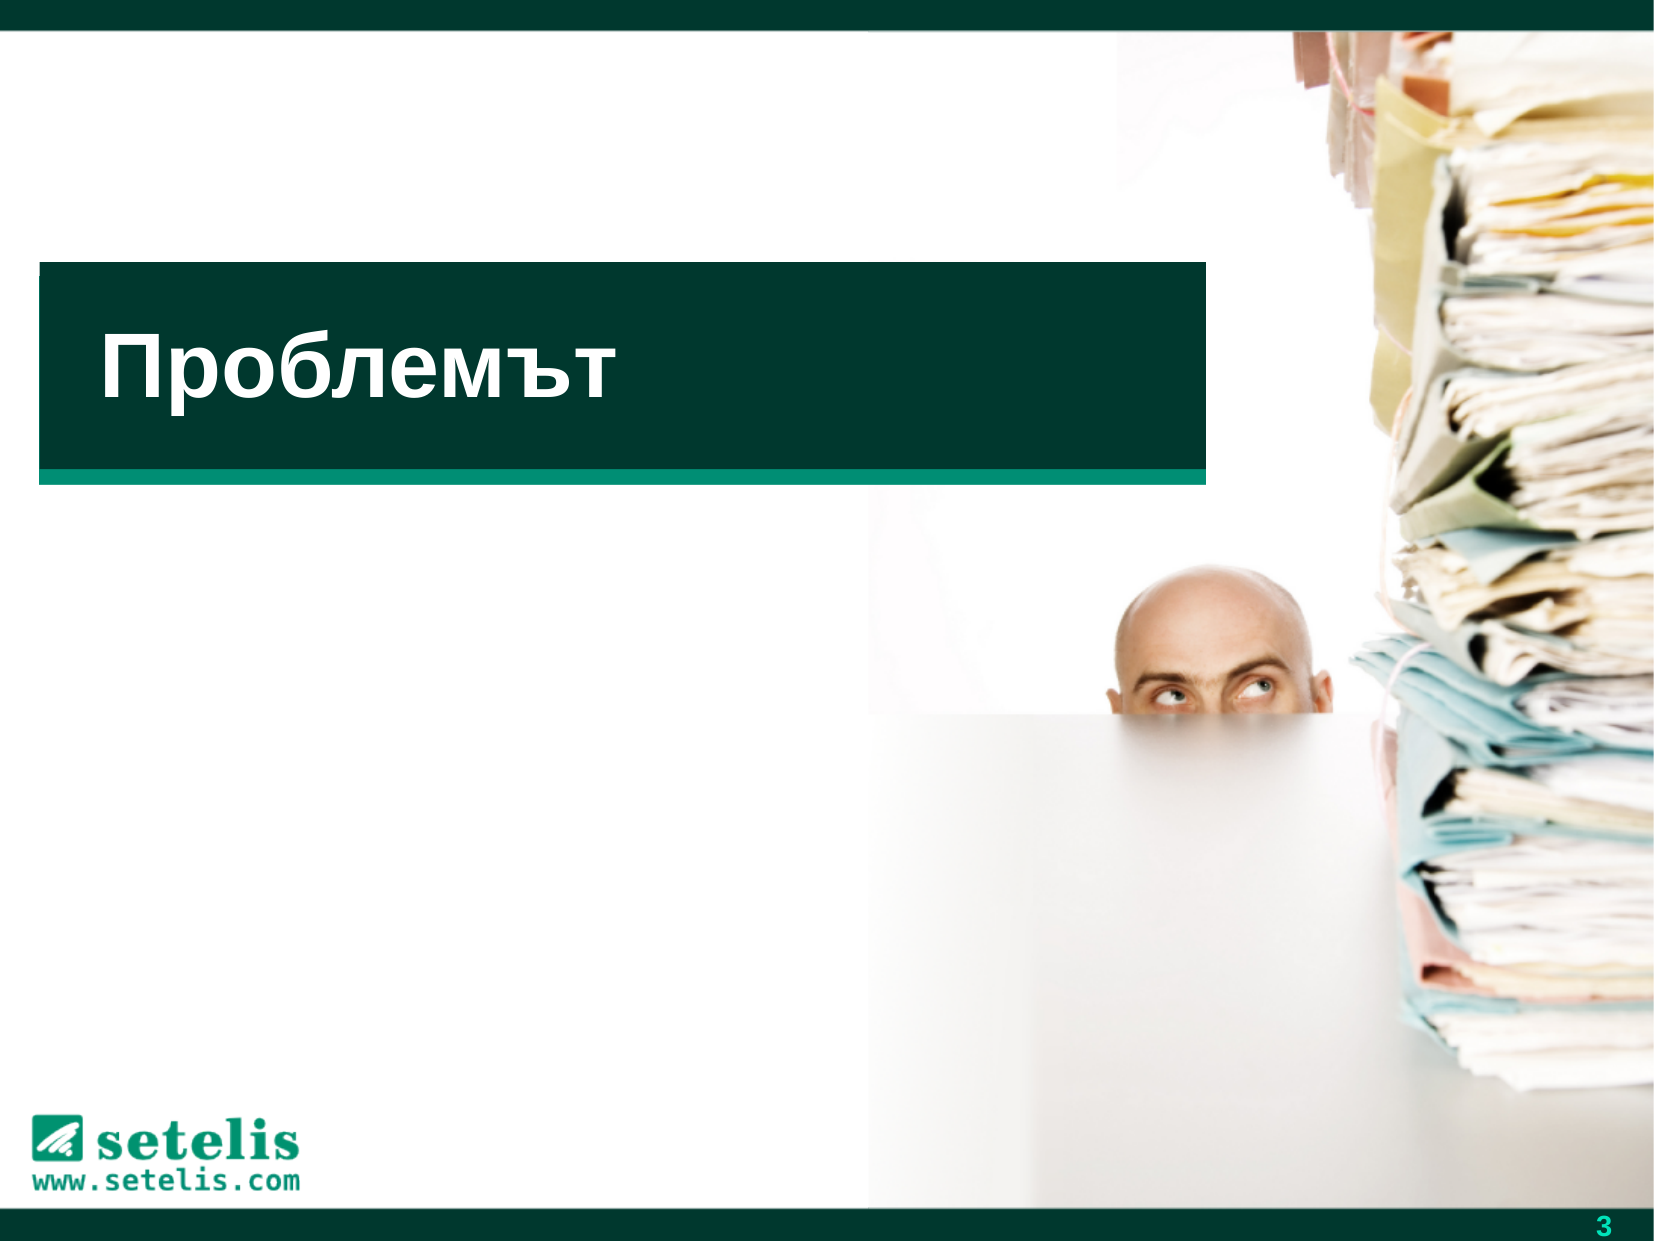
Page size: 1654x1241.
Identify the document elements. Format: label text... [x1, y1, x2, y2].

title Проблемът [39, 262, 1206, 470]
picture [0, 0, 1654, 1241]
